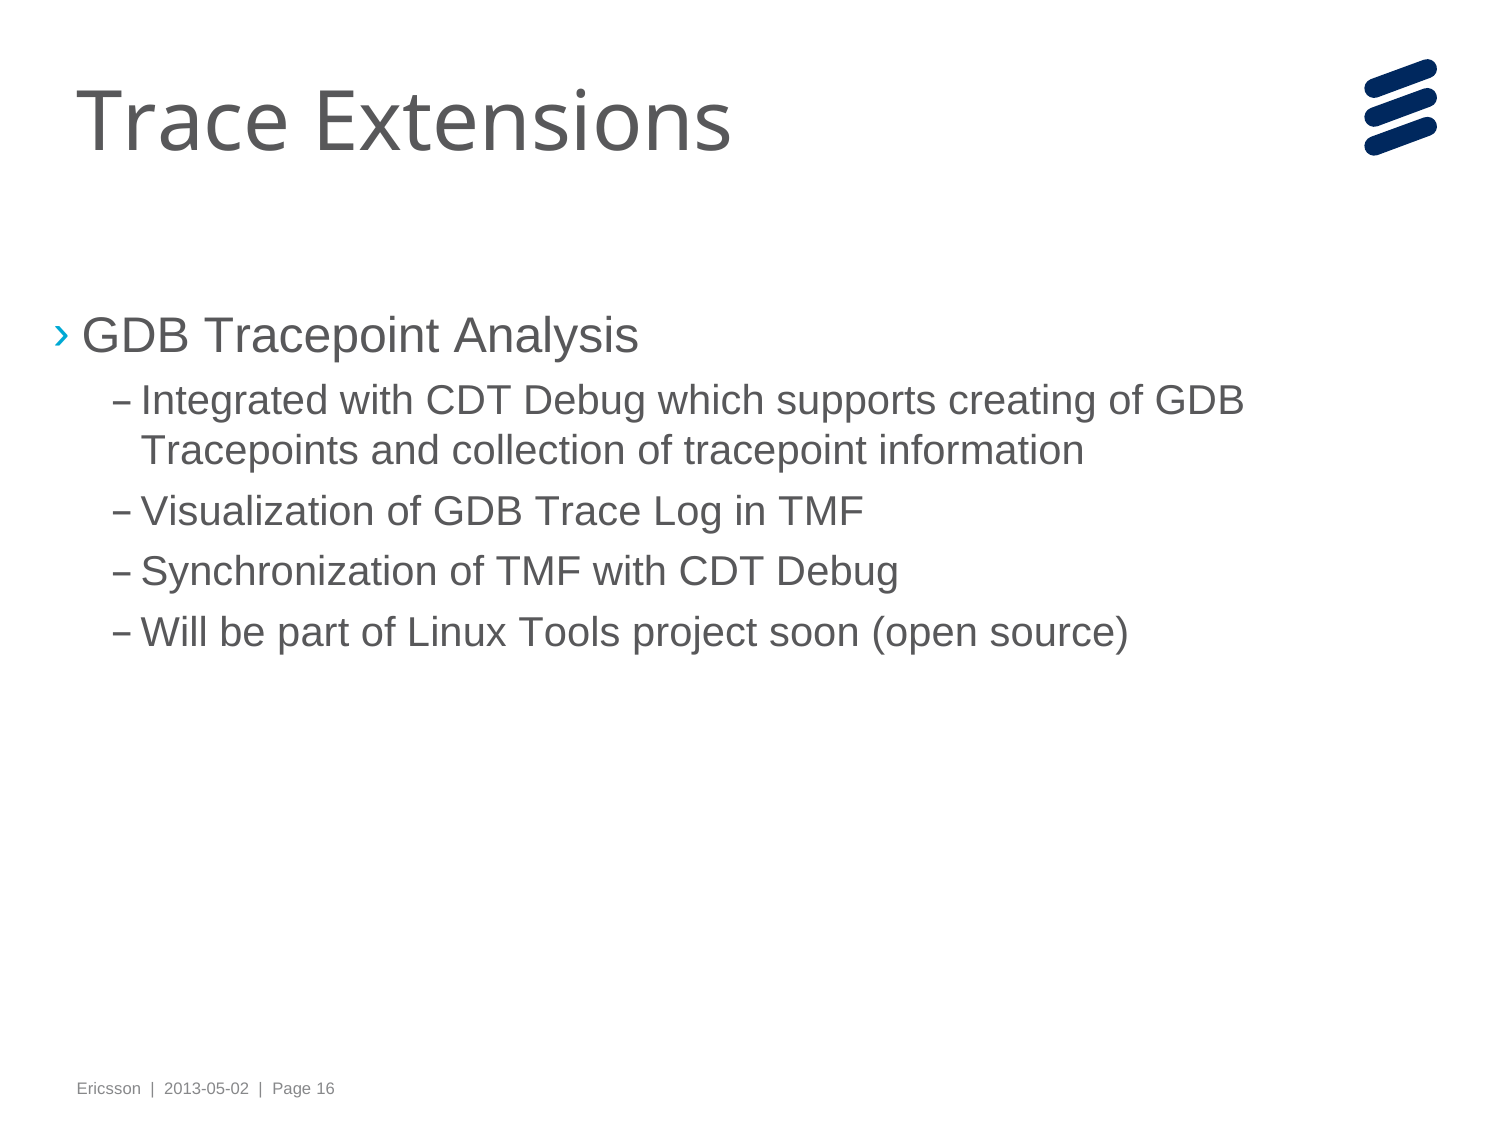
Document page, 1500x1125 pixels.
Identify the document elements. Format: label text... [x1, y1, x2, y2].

list GDB Tracepoint Analysis Integrated with CDT Debug which supports creating of GDB Tracepoints and collection of tracepoint information Visualization of GDB Trace Log in TMF Synchronization of TMF with CDT Debug Will be part of Linux Tools project soon (open source) [53, 302, 1424, 1000]
title Trace Extensions [64, 39, 1295, 218]
